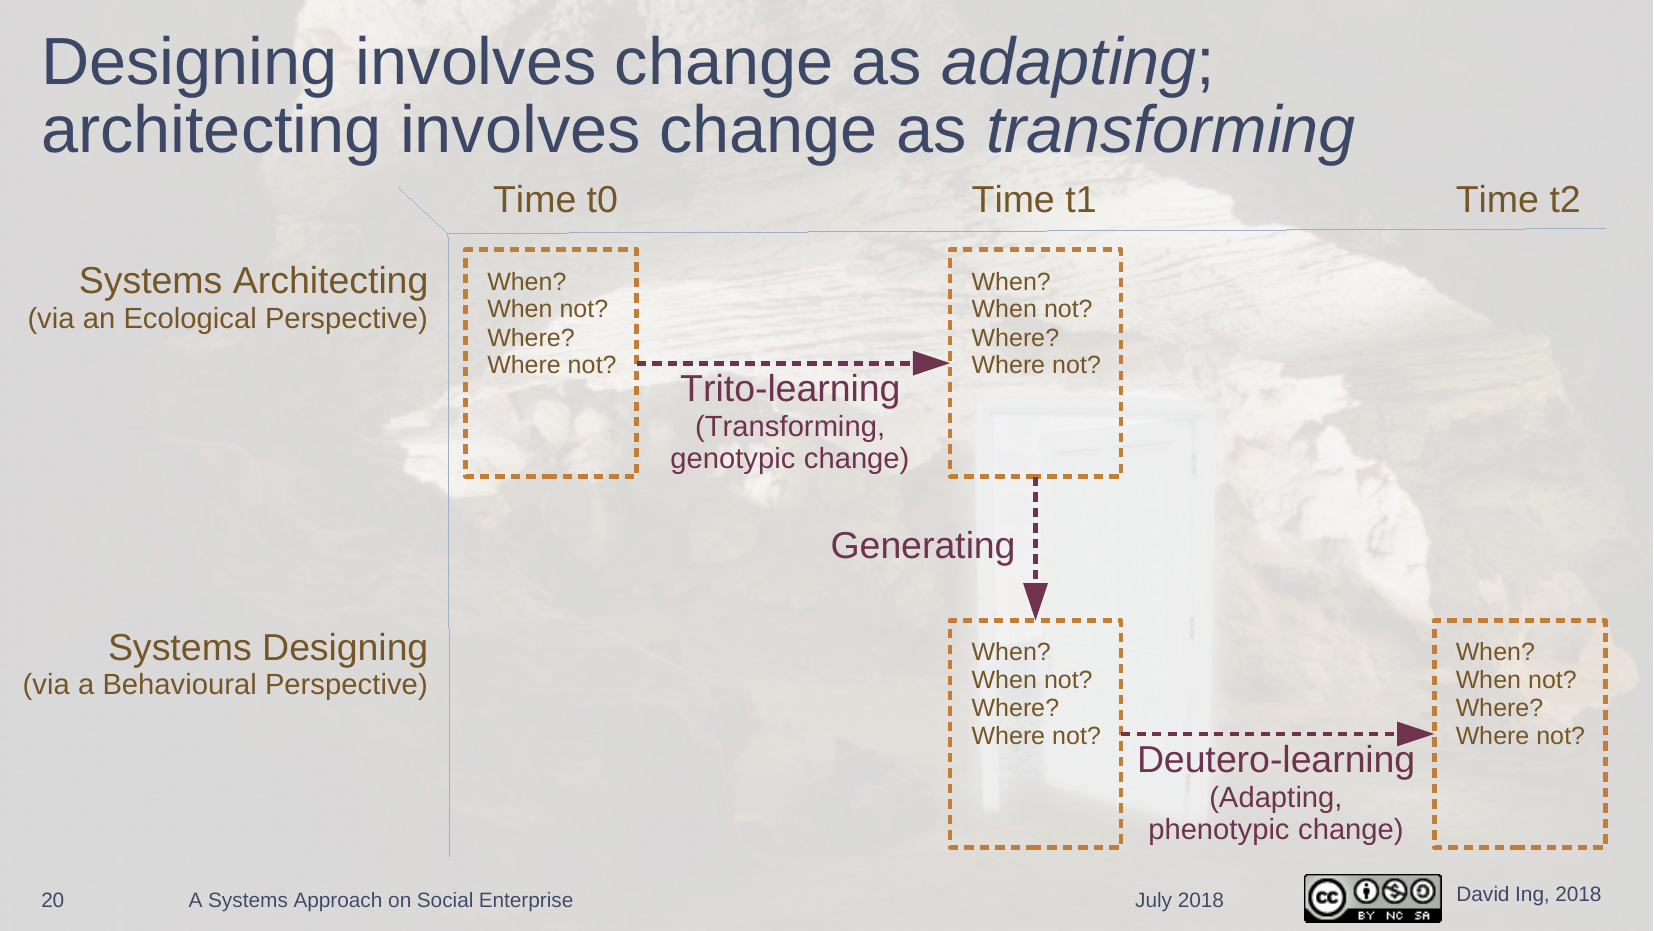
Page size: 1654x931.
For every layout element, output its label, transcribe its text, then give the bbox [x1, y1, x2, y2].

text_box Generating [815, 516, 1035, 574]
text_box Time t2 [1441, 171, 1596, 229]
text_box When? When not? Where? Where not? [956, 630, 1117, 758]
text_box When? When not? Where? Where not? [472, 259, 633, 387]
table_cell Pursuits: [0, 0, 1653, 931]
text_box Systems Architecting (via an Ecological Perspective) [12, 252, 444, 342]
text_box Time t1 [956, 171, 1112, 229]
text_box Time t0 [478, 171, 634, 229]
title Designing involves change as adapting; architecting involves change as transforming [41, 30, 1613, 166]
text_box Deutero-learning (Adapting, phenotypic change) [1122, 731, 1434, 854]
picture [1304, 874, 1442, 923]
text_box When? When not? Where? Where not? [1441, 630, 1601, 758]
text_box When? When not? Where? Where not? [956, 259, 1117, 387]
text_box Systems Designing (via a Behavioural Perspective) [7, 618, 444, 709]
text_box Trito-learning (Transforming, genotypic change) [655, 360, 929, 483]
